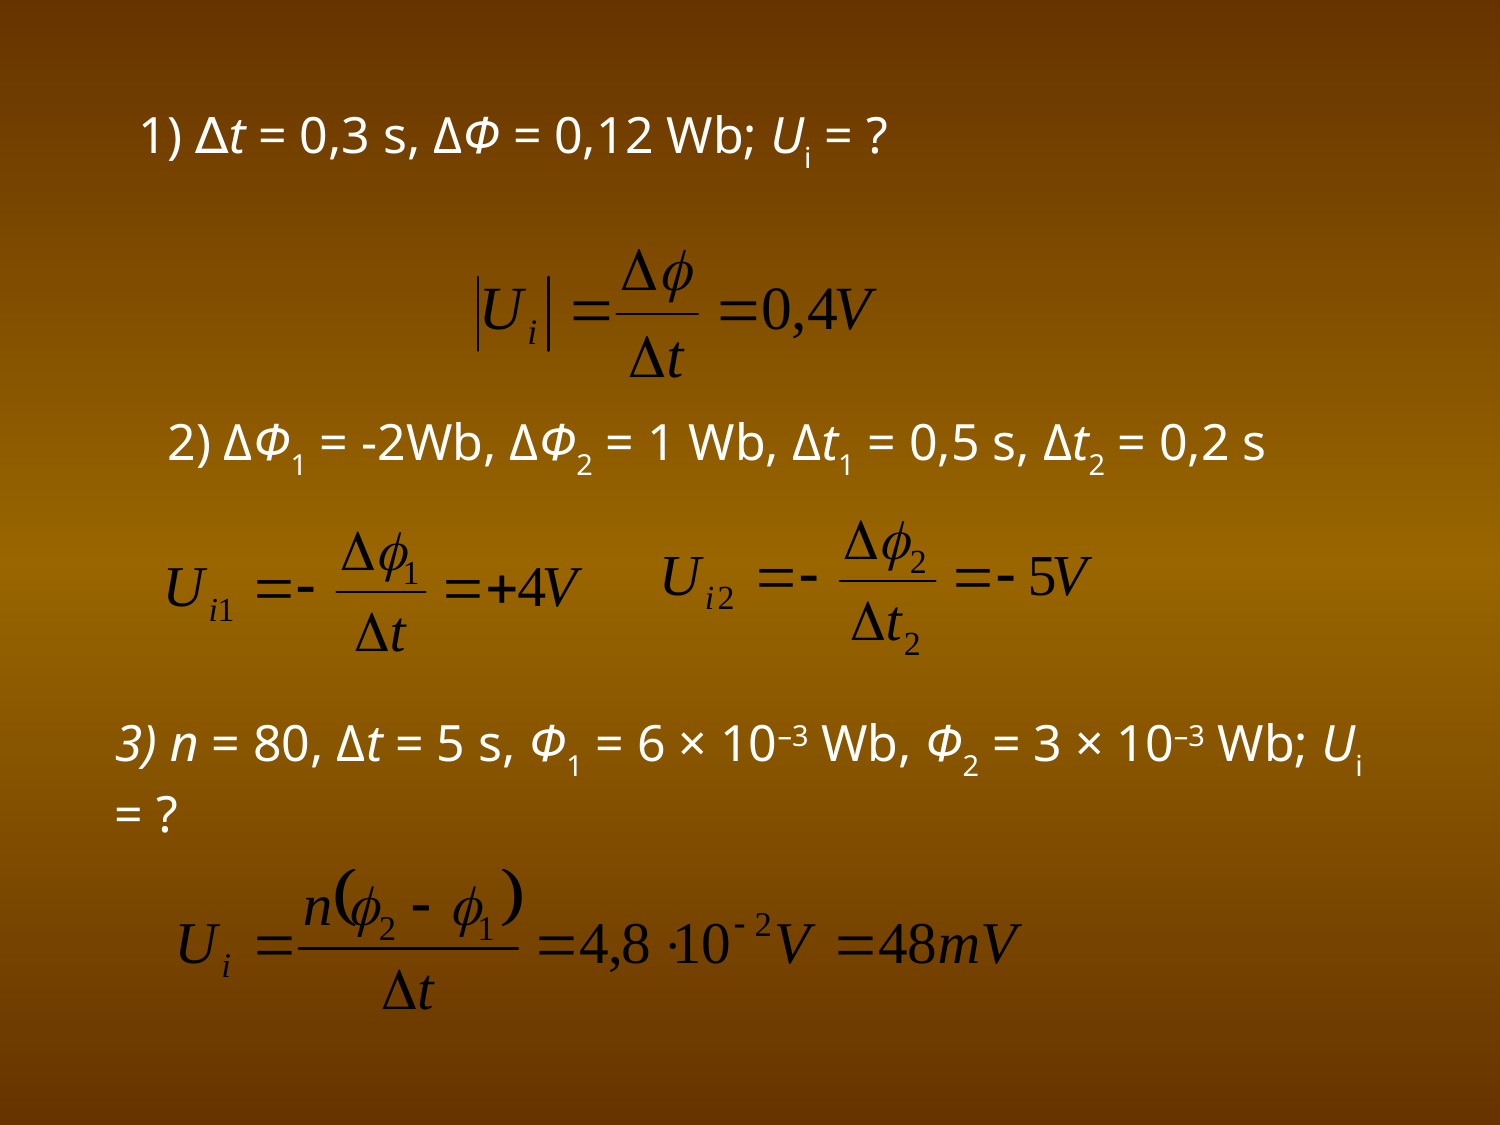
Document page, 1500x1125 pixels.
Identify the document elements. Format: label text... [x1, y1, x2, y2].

chart [159, 515, 597, 665]
chart [466, 231, 892, 391]
chart [655, 503, 1105, 668]
text_box 3) n = 80, Δt = 5 s, Φ1 = 6 × 10–3 Wb, Φ2 = 3 × 10–3 Wb; Ui = ? [100, 703, 1436, 906]
text_box 1) ∆t = 0,3 s, ΔΦ = 0,12 Wb; Ui = ? [123, 96, 1093, 233]
text_box 2) ΔΦ1 = -2Wb, ΔΦ2 = 1 Wb, Δt1 = 0,5 s, Δt2 = 0,2 s [152, 403, 1282, 545]
chart [171, 869, 1034, 1023]
